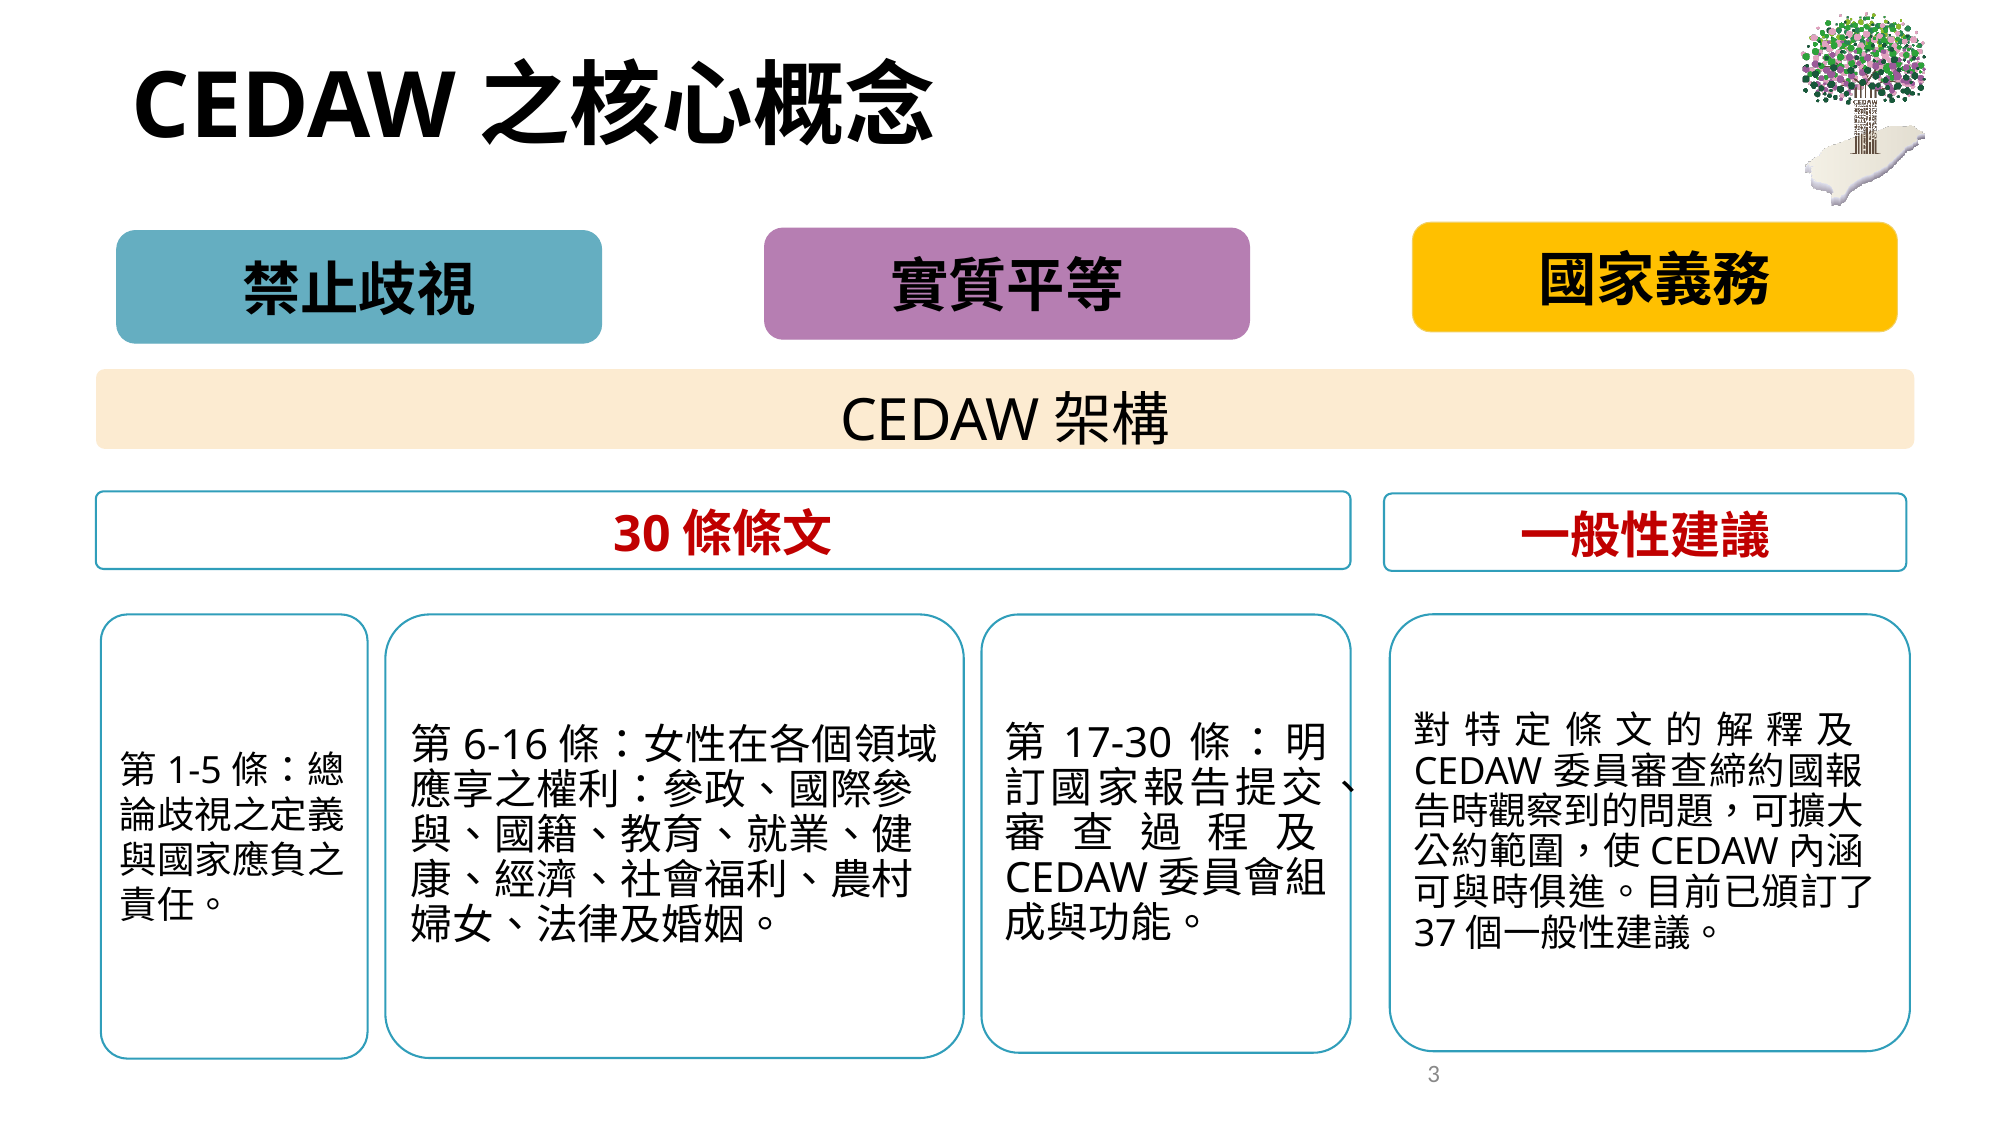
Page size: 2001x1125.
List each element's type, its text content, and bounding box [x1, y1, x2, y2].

text_box 3 [1412, 1047, 1863, 1103]
text_box CEDAW架構 [97, 370, 1914, 448]
text_box 第17-30條：明訂國家報告提交、審查過程及CEDAW委員會組成與功能。 [981, 614, 1351, 1053]
text_box 第6-16條：女性在各個領域應享之權利：參政、國際參與、國籍、教育、就業、健康、經濟、社會福利、農村婦女、法律及婚姻。 [385, 614, 964, 1059]
text_box 第1-5條：總論歧視之定義與國家應負之責任。 [100, 614, 368, 1059]
text_box 30條條文 [95, 491, 1351, 569]
text_box 實質平等 [764, 228, 1250, 340]
title CEDAW之核心概念 [116, 0, 1842, 217]
picture [1766, 12, 1959, 206]
text_box 對特定條文的解釋及CEDAW委員審查締約國報告時觀察到的問題，可擴大公約範圍，使CEDAW內涵可與時俱進。目前已頒訂了37個一般性建議。 [1389, 614, 1910, 1052]
text_box 國家義務 [1412, 222, 1898, 332]
text_box 一般性建議 [1384, 493, 1907, 571]
text_box 禁止歧視 [116, 230, 602, 344]
